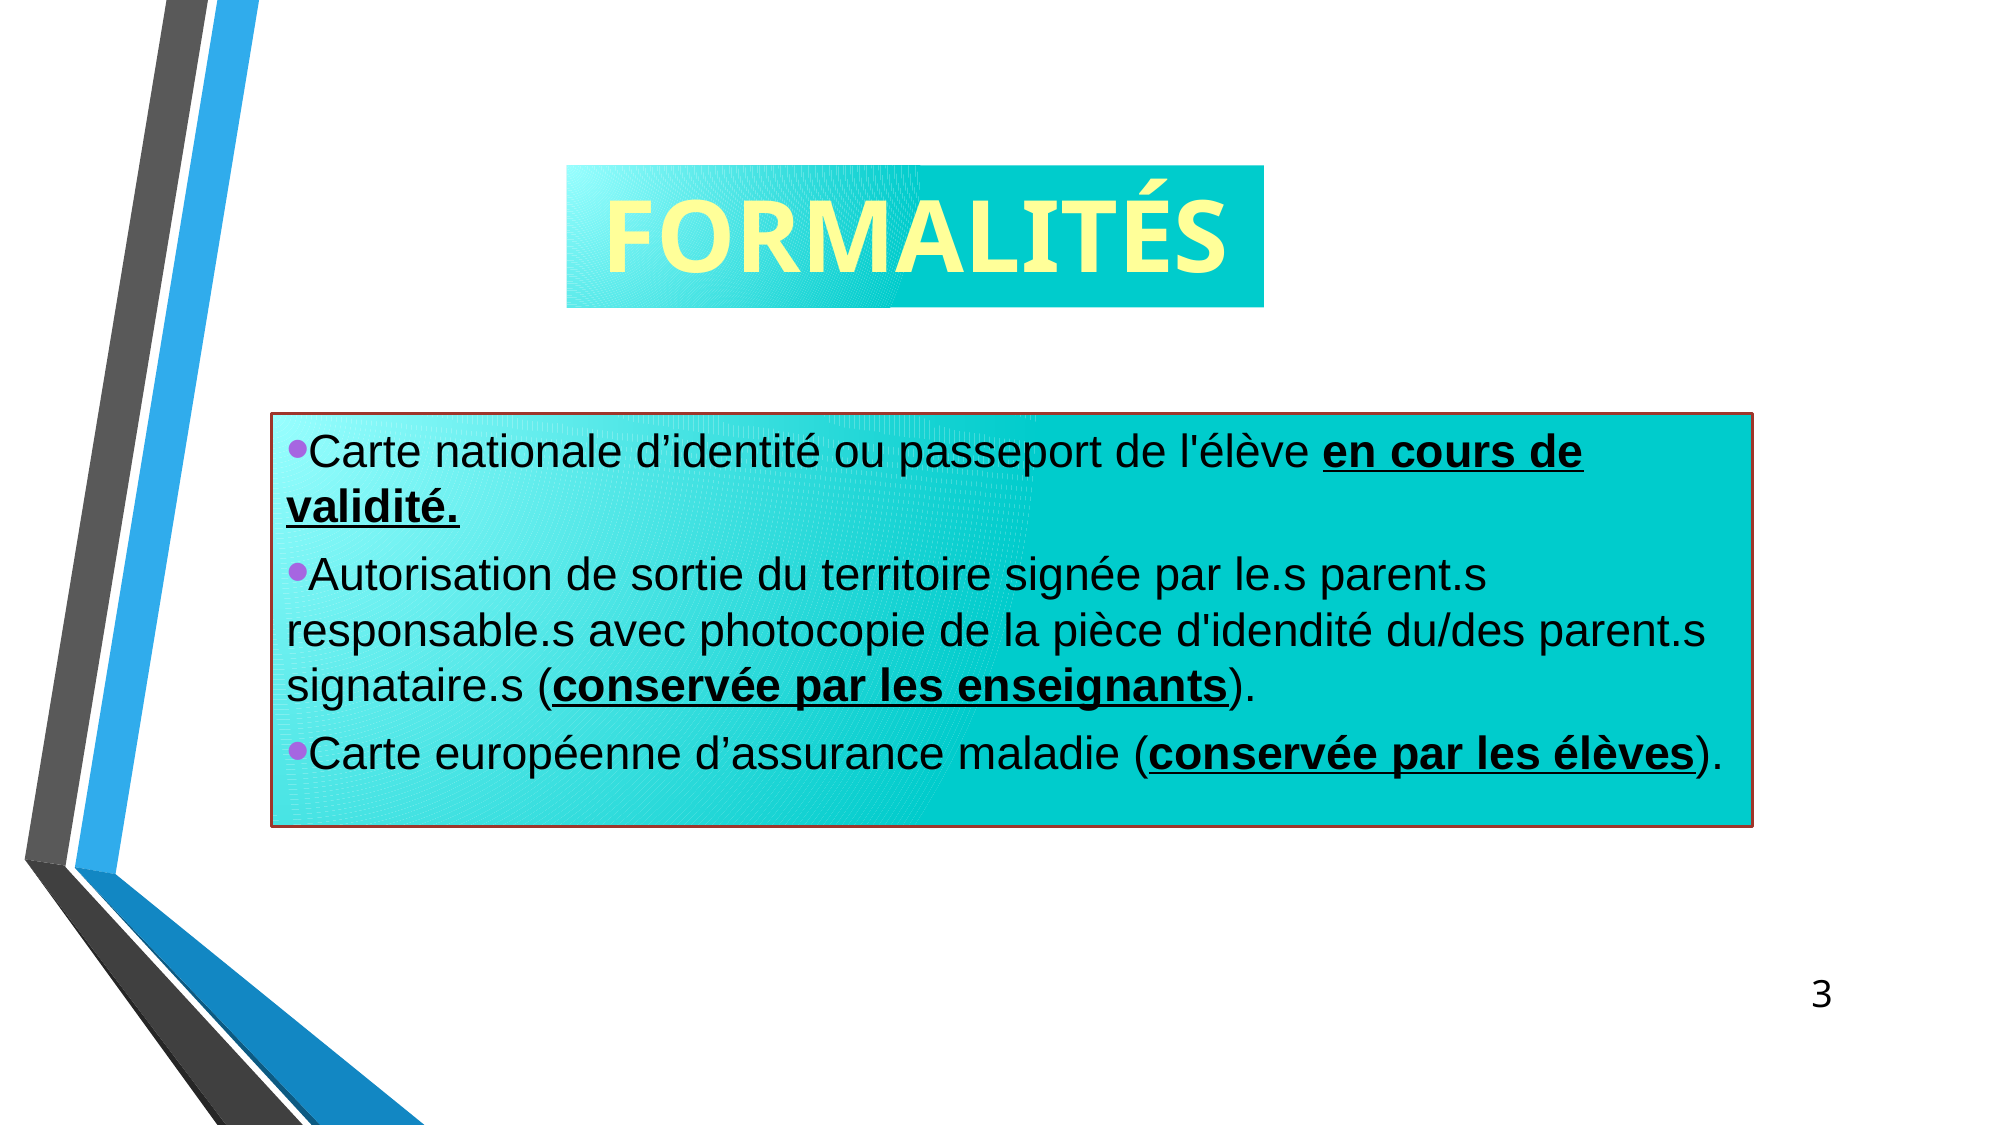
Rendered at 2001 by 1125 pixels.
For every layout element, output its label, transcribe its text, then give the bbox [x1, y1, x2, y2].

title FORMALITÉS [566, 165, 1264, 308]
list Carte nationale d’identité ou passeport de l'élève en cours de validité. Autorisation de sortie du territoire signée par le.s parent.s responsable.s avec photocopie de la pièce d'idendité du/des parent.s signataire.s (conservée par les enseignants). Carte européenne d’assurance maladie (conservée par les élèves). [271, 413, 1753, 827]
text_box [1796, 962, 1887, 1023]
